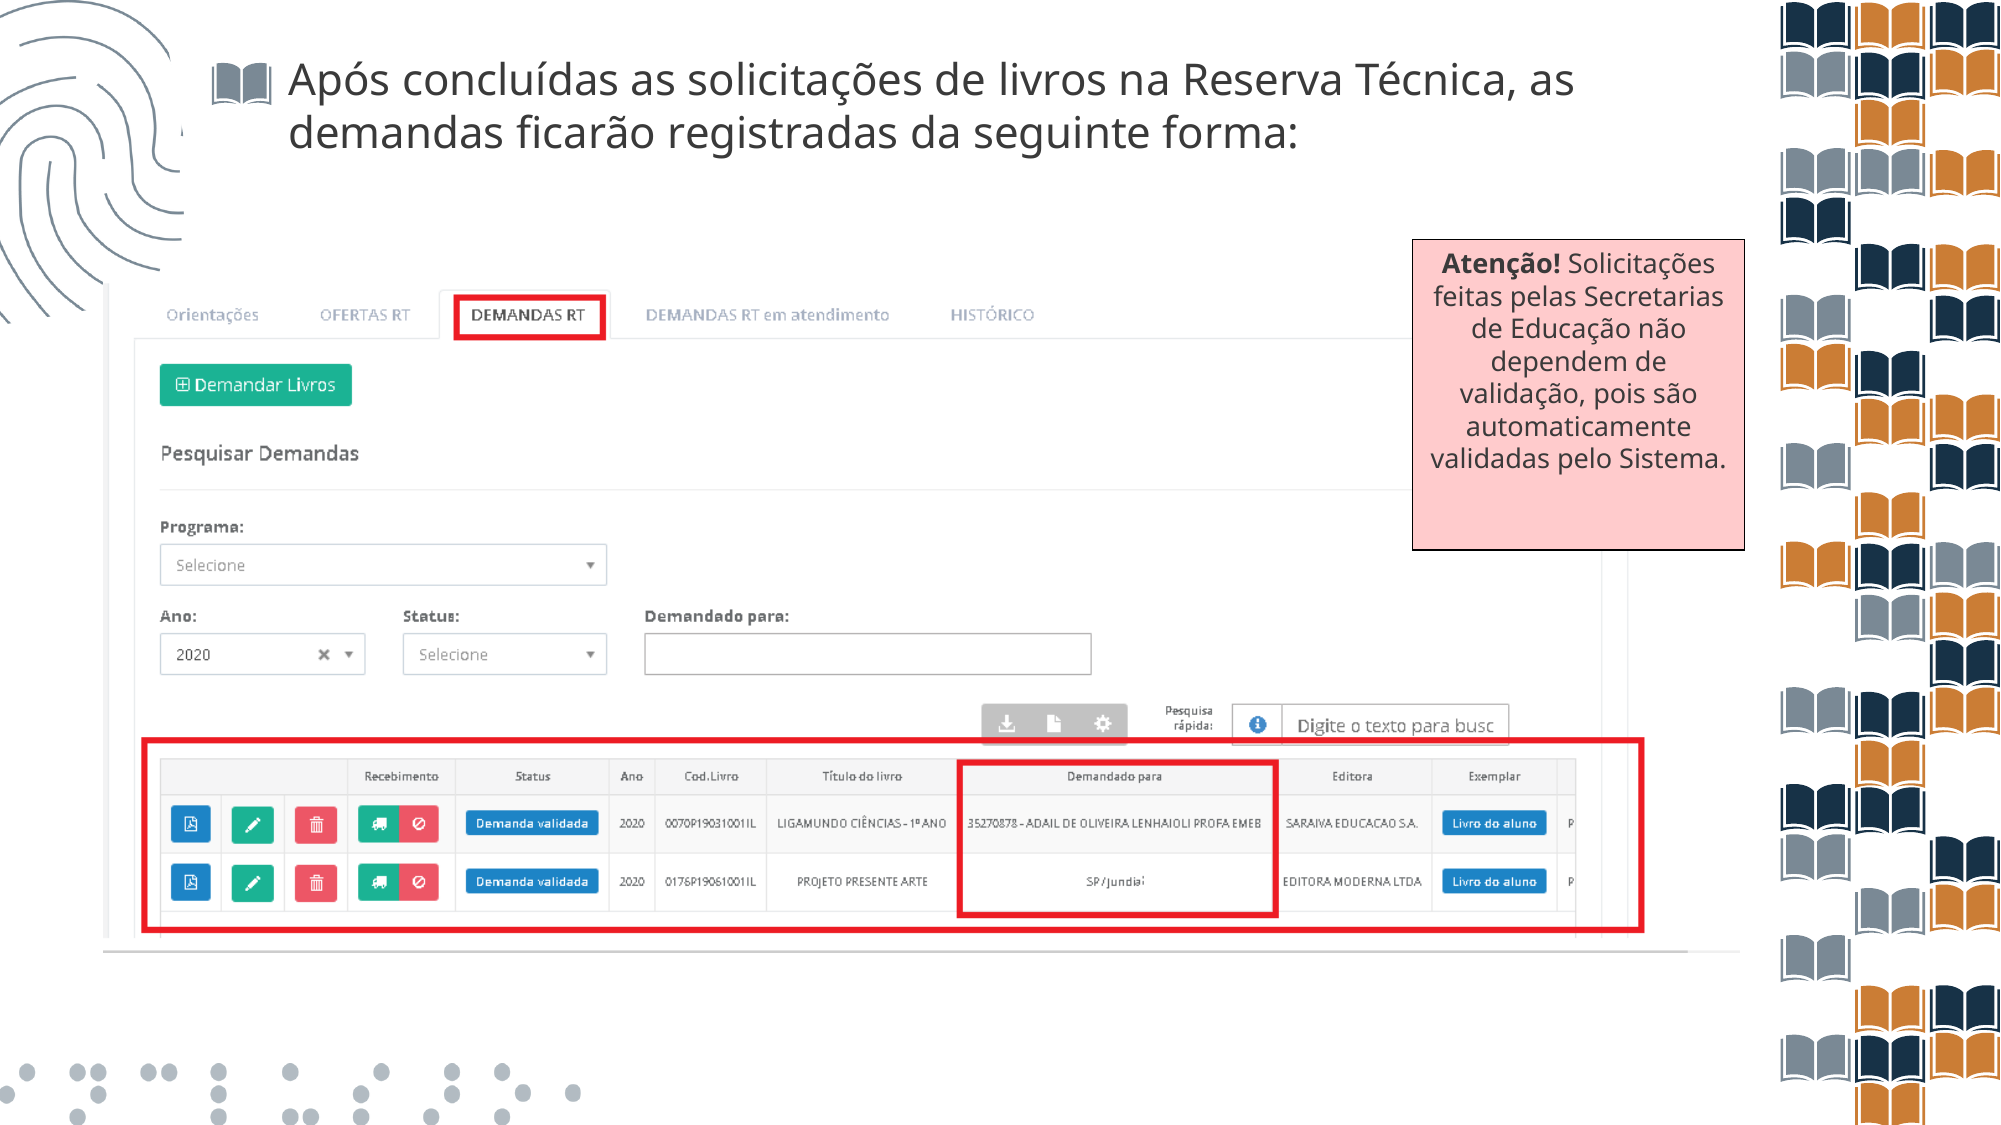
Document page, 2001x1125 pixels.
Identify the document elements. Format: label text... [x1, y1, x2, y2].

text_box [1855, 983, 1926, 1125]
text_box [1929, 834, 2000, 932]
text_box [1929, 539, 2000, 735]
text_box [1780, 145, 1851, 245]
text_box Atenção! Solicitações feitas pelas Secretarias de Educação não dependem de validação, pois são automaticamente validadas pelo Sistema. [1412, 239, 1745, 550]
text_box [1780, 0, 1851, 99]
picture [103, 276, 1740, 953]
text_box [211, 60, 272, 106]
text_box [1929, 0, 2000, 97]
text_box [1929, 242, 2000, 292]
text_box [1855, 490, 1926, 540]
text_box [1855, 348, 1926, 447]
text_box [1929, 293, 2000, 343]
text_box [1929, 147, 2000, 198]
text_box [1855, 592, 1926, 643]
text_box [1780, 292, 1851, 392]
text_box [0, 0, 208, 326]
text_box [1855, 885, 1926, 936]
text_box [1780, 781, 1851, 882]
text_box [1780, 440, 1851, 491]
text_box [1855, 689, 1926, 835]
text_box [1780, 684, 1851, 735]
text_box [1855, 541, 1926, 591]
text_box [1780, 539, 1851, 589]
text_box [1780, 1032, 1851, 1082]
text_box [1855, 0, 1926, 197]
text_box [1929, 983, 2000, 1081]
text_box [1929, 392, 2000, 492]
text_box [1780, 932, 1851, 983]
text_box [1855, 241, 1926, 292]
text_box [0, 1063, 581, 1125]
text_box Após concluídas as solicitações de livros na Reserva Técnica, as demandas ficarão registradas da seguinte forma: [273, 44, 1757, 166]
